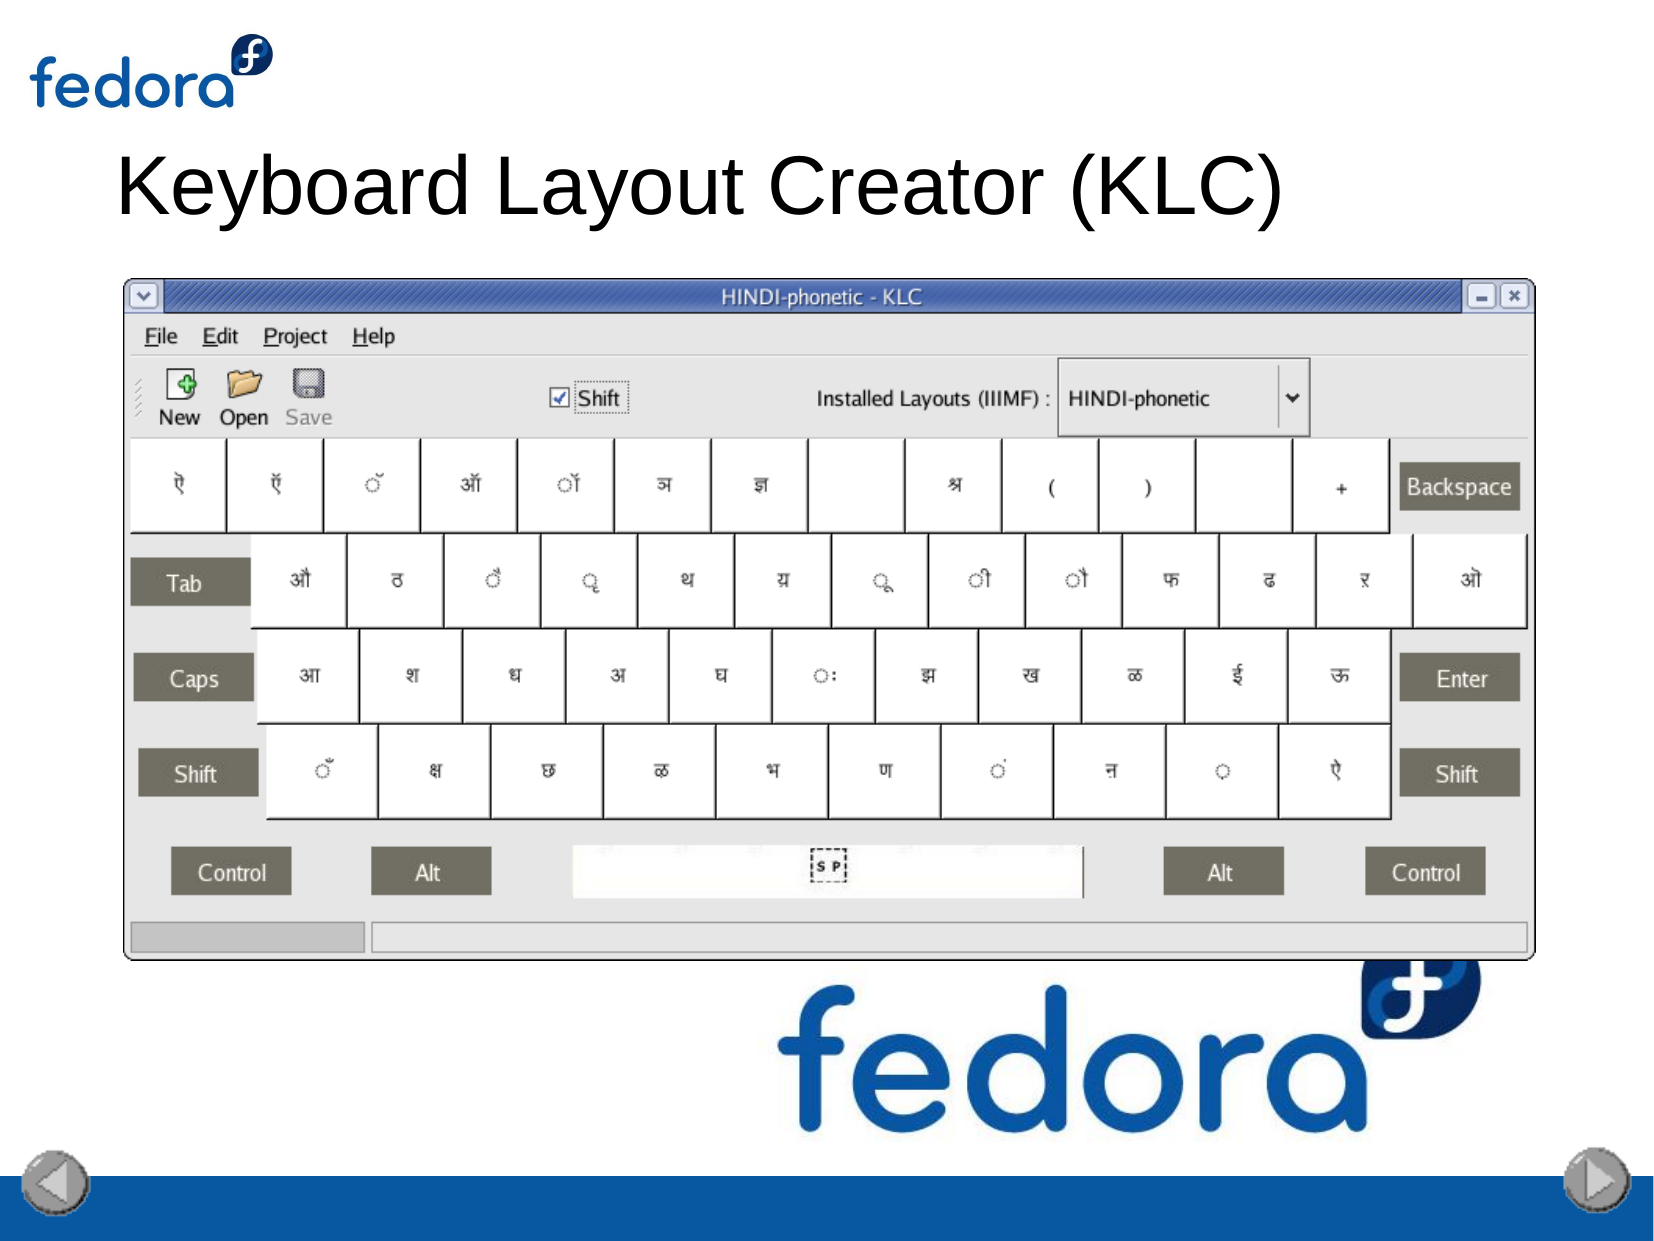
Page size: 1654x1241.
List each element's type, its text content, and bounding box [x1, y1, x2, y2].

picture [0, 1143, 1654, 1241]
picture [123, 278, 1536, 1154]
title Keyboard Layout Creator (KLC) [115, 130, 1521, 241]
picture [22, 27, 277, 115]
